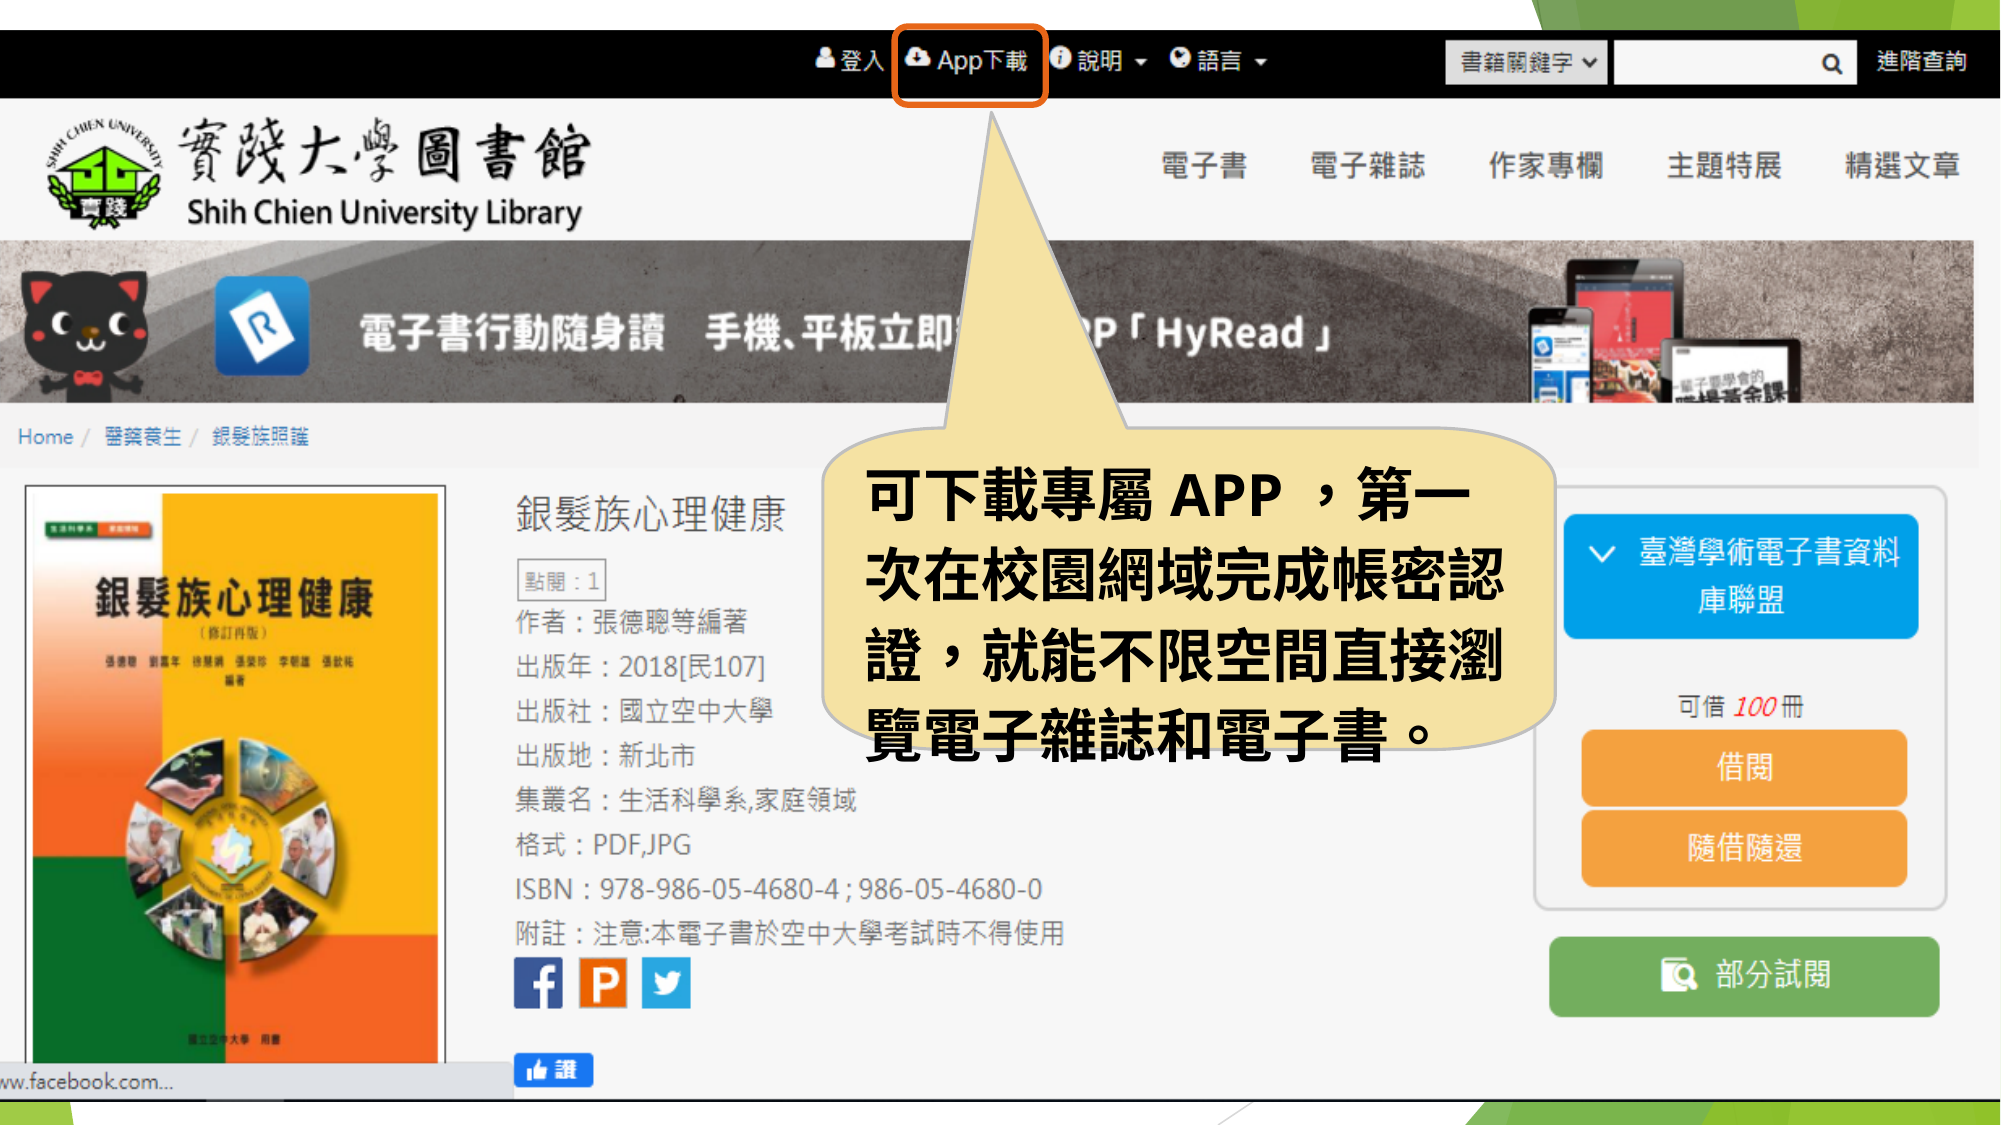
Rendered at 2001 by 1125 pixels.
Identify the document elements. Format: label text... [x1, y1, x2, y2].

picture [898, 30, 1042, 101]
picture [0, 30, 2000, 1102]
text_box 可下載專屬APP，第一次在校園網域完成帳密認證，就能不限空間直接瀏覽電子雜誌和電子書。 [822, 112, 1556, 750]
